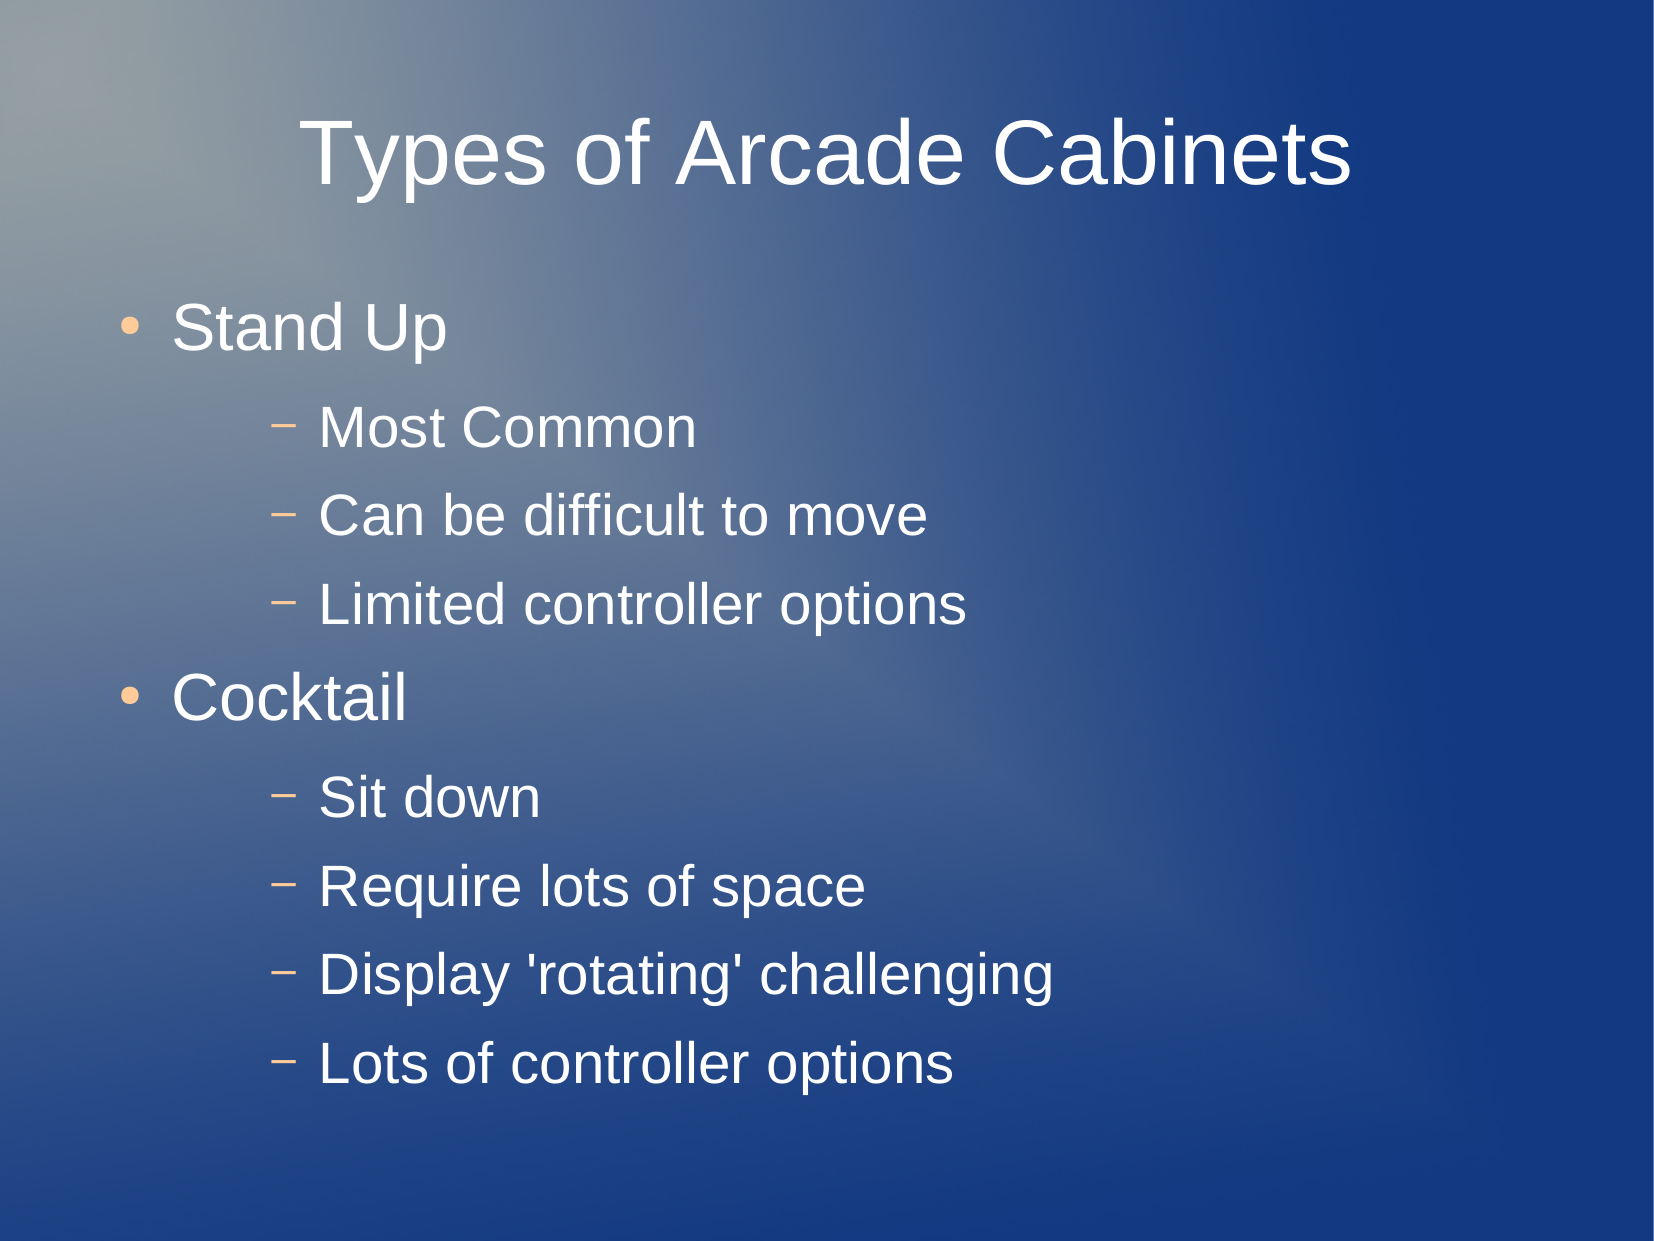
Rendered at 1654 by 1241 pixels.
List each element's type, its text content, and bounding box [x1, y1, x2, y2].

picture [0, 0, 1654, 1241]
list Stand Up Most Common Can be difficult to move Limited controller options Cocktail Sit down Require lots of space Display 'rotating' challenging Lots of controller options [82, 290, 1571, 1096]
title Types of Arcade Cabinets [82, 56, 1571, 250]
